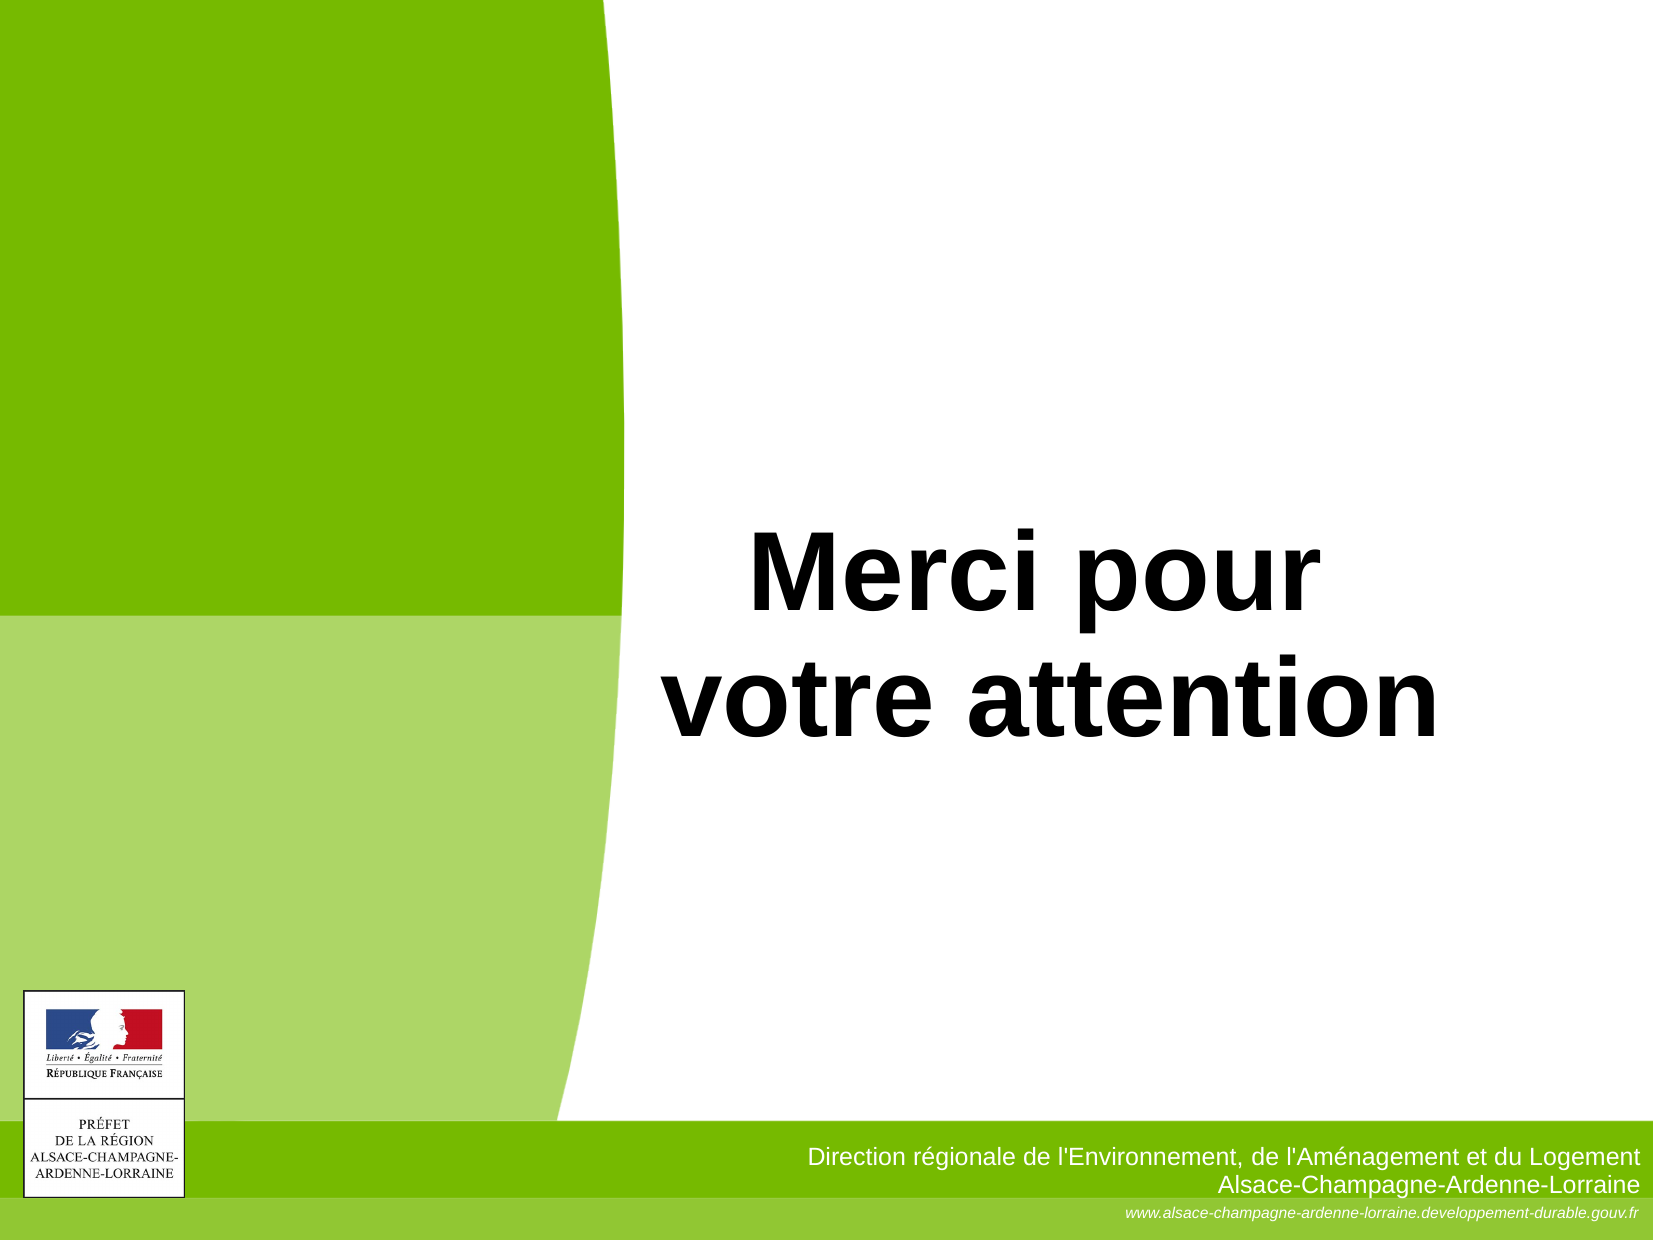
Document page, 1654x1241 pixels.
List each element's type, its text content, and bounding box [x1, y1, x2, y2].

picture [0, 0, 1653, 1240]
text_box Merci pour votre attention [614, 501, 1457, 893]
